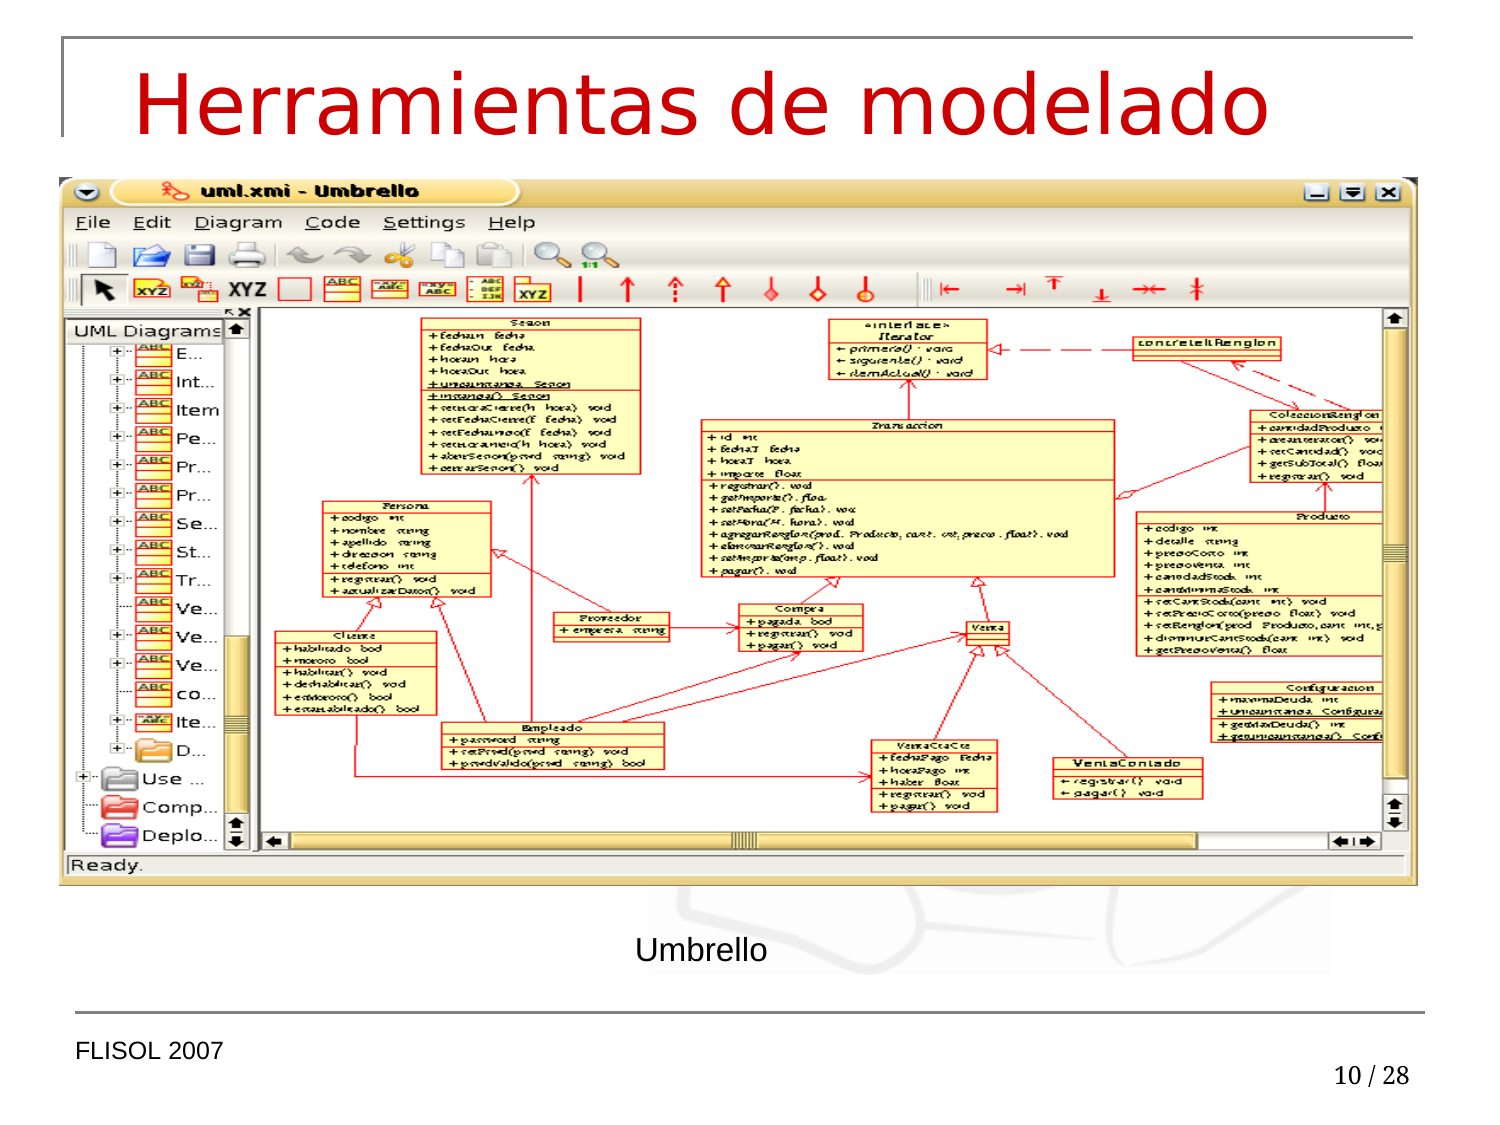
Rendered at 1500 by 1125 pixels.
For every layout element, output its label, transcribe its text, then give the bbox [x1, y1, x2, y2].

text_box Umbrello [620, 915, 886, 979]
picture [59, 177, 1418, 975]
title Herramientas de modelado [118, 49, 1469, 237]
